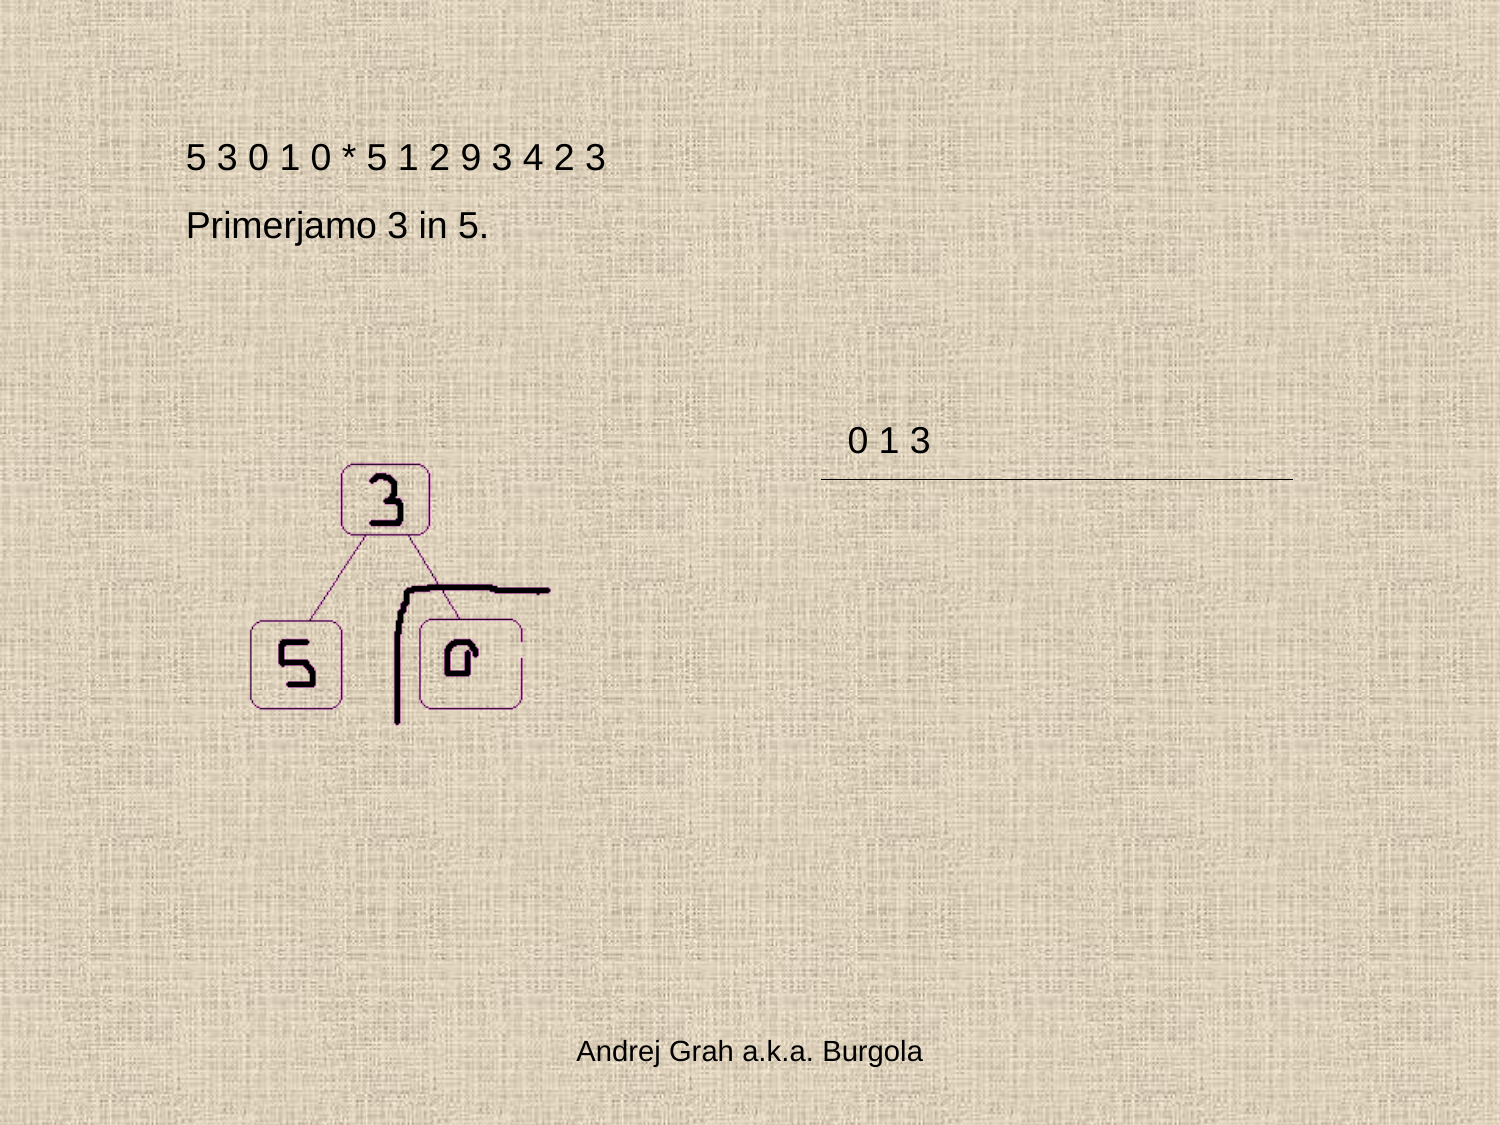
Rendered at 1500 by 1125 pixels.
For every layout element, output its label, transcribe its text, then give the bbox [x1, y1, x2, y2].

picture [0, 0, 1500, 1125]
text_box 0 1 3 [832, 408, 1258, 470]
text_box Andrej Grah a.k.a. Burgola [512, 1024, 988, 1103]
text_box 5 3 0 1 0 * 5 1 2 9 3 4 2 3 Primerjamo 3 in 5. [171, 125, 1235, 255]
